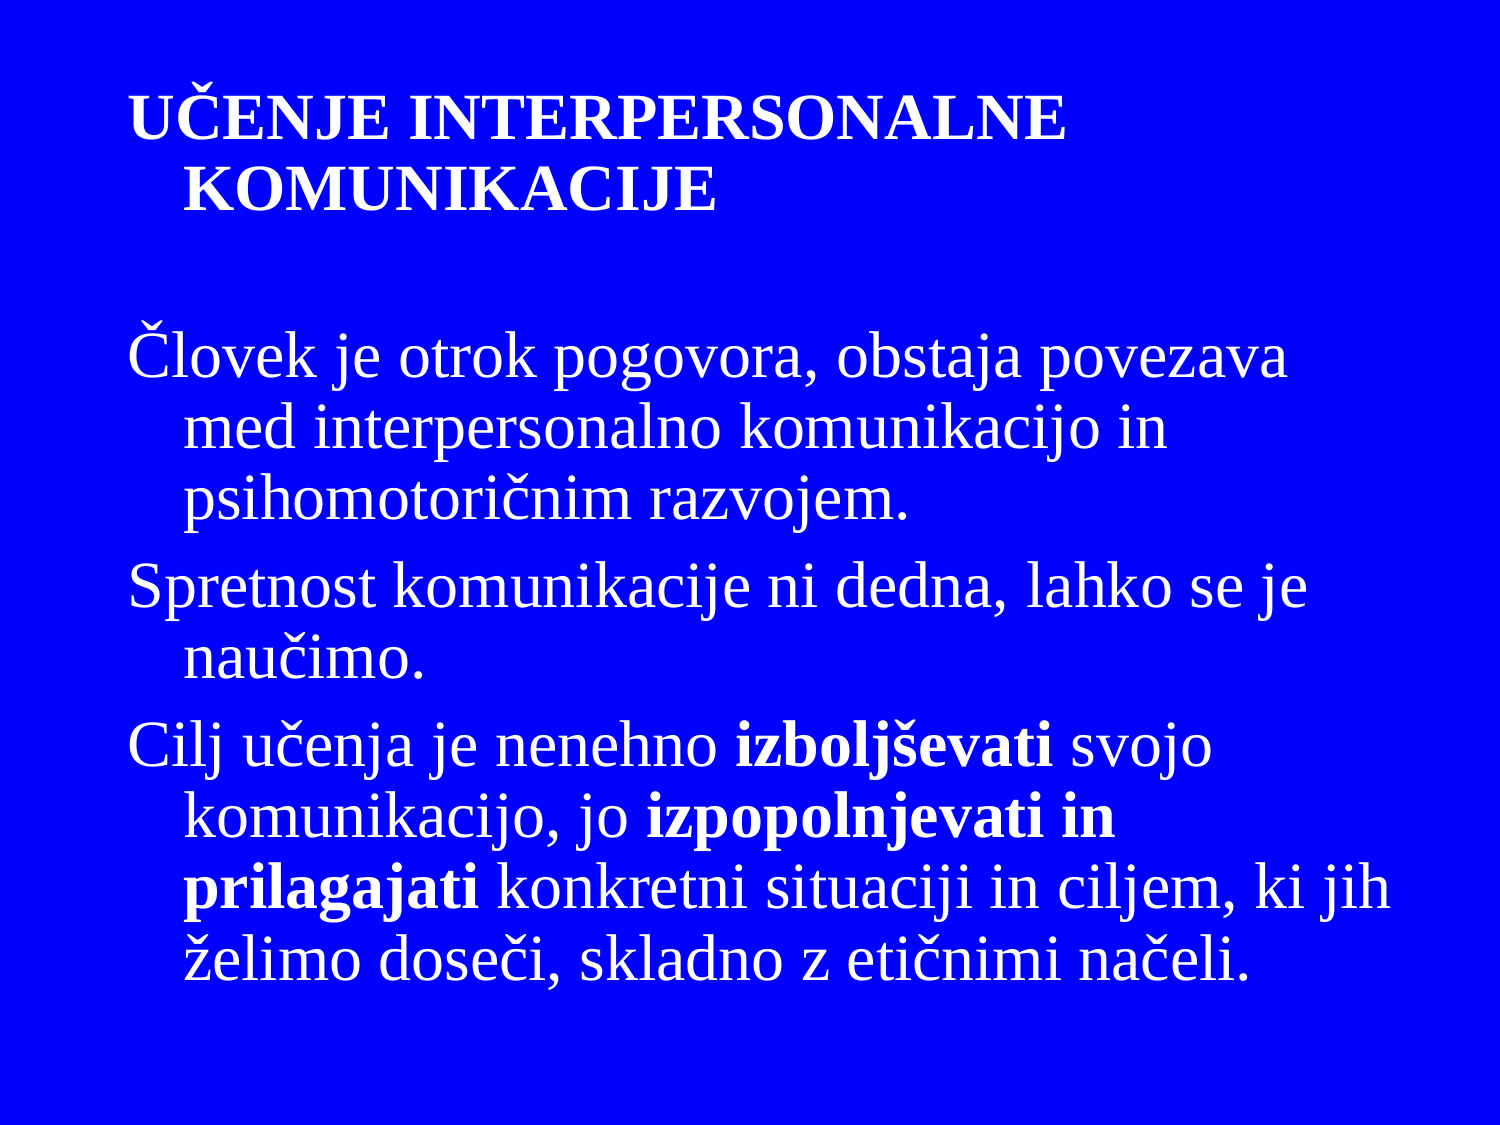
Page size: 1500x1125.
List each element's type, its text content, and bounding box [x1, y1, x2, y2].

list UČENJE INTERPERSONALNE KOMUNIKACIJE Človek je otrok pogovora, obstaja povezava med interpersonalno komunikacijo in psihomotoričnim razvojem. Spretnost komunikacije ni dedna, lahko se je naučimo. Cilj učenja je nenehno izboljševati svojo komunikacijo, jo izpopolnjevati in prilagajati konkretni situaciji in ciljem, ki jih želimo doseči, skladno z etičnimi načeli. [112, 75, 1425, 1076]
